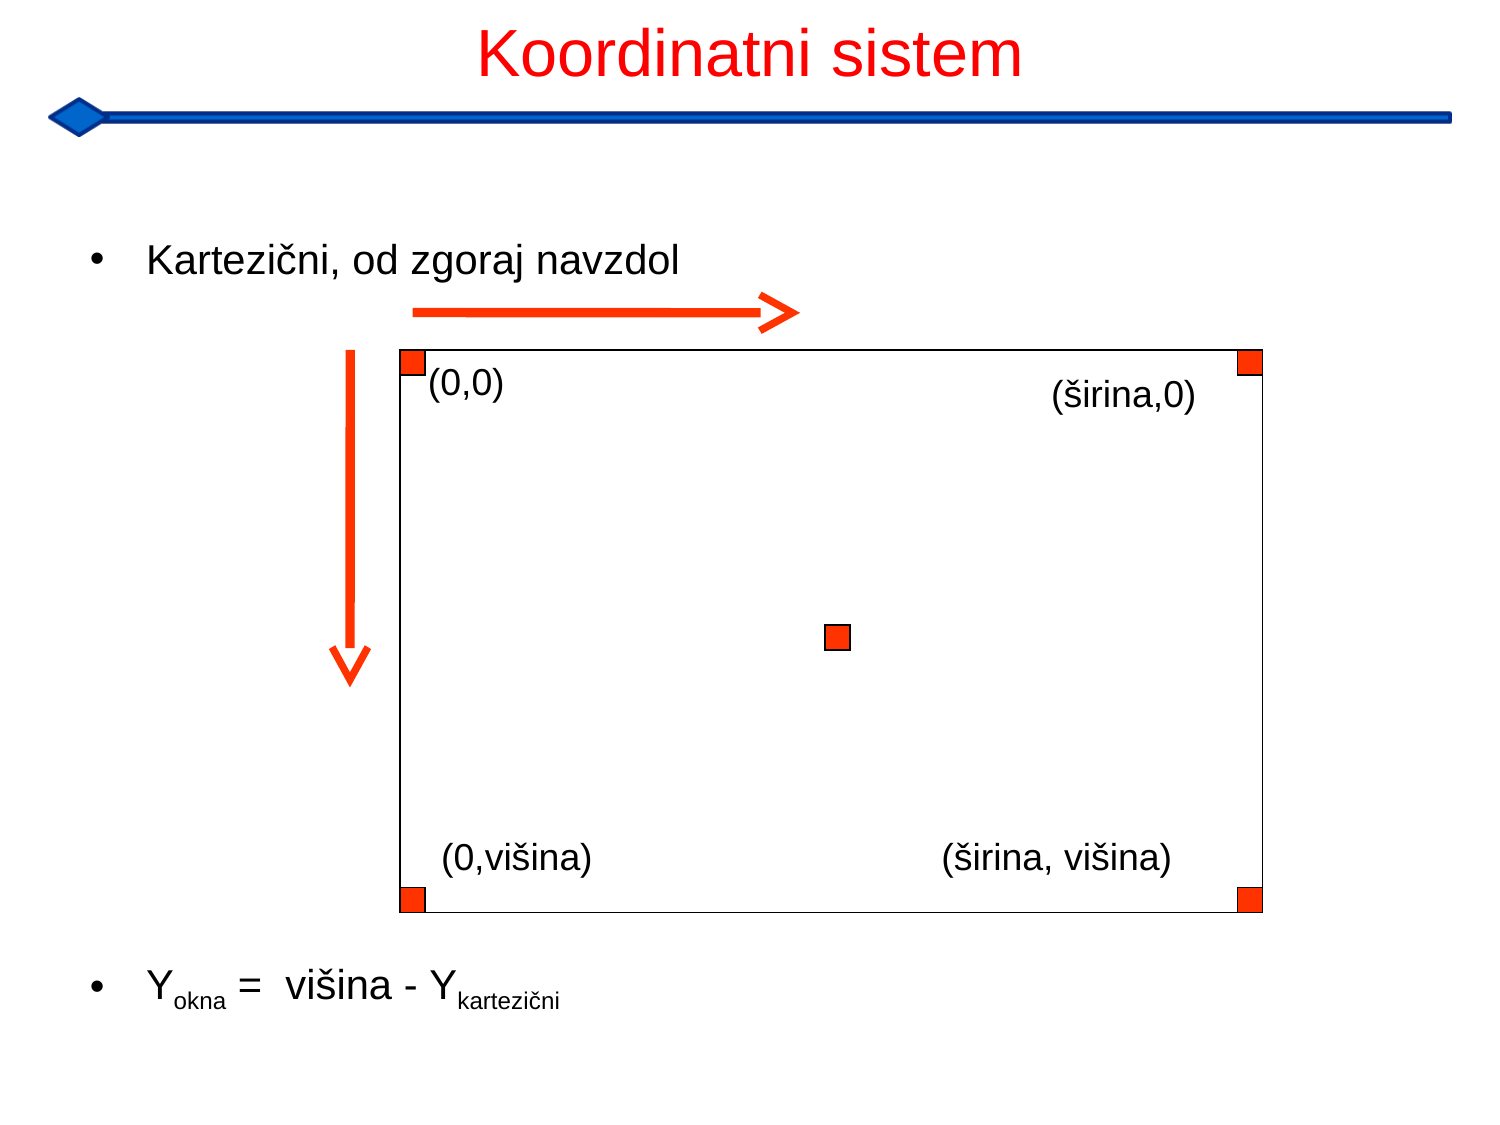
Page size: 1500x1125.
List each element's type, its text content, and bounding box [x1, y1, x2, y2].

text_box Kartezični, od zgoraj navzdol Yokna = višina - Ykartezični [75, 224, 1500, 1125]
title Koordinatni sistem [12, 0, 1488, 100]
picture [48, 100, 1452, 137]
